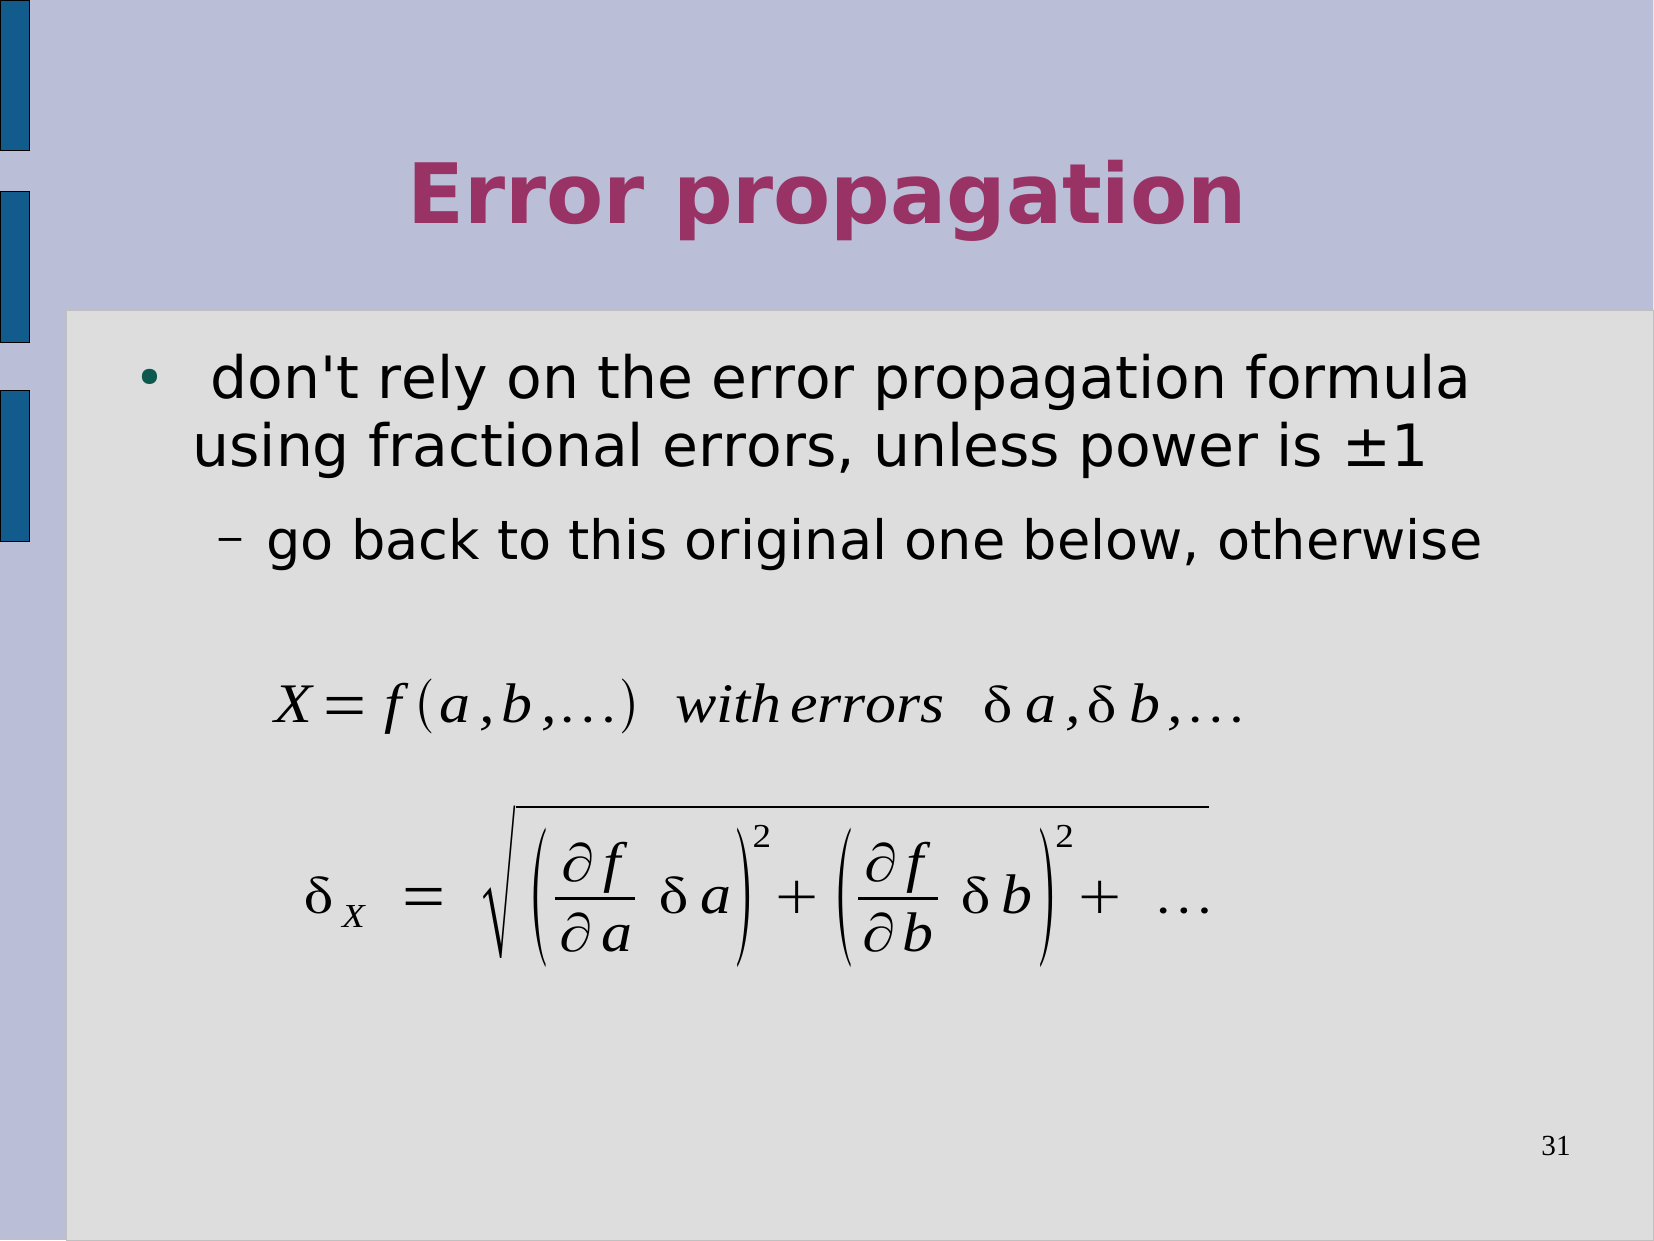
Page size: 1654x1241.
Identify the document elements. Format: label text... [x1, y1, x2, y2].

title Error propagation [121, 98, 1534, 291]
chart [262, 672, 1254, 1036]
list don't rely on the error propagation formula using fractional errors, unless power is ±1 go back to this original one below, otherwise [121, 344, 1534, 1112]
